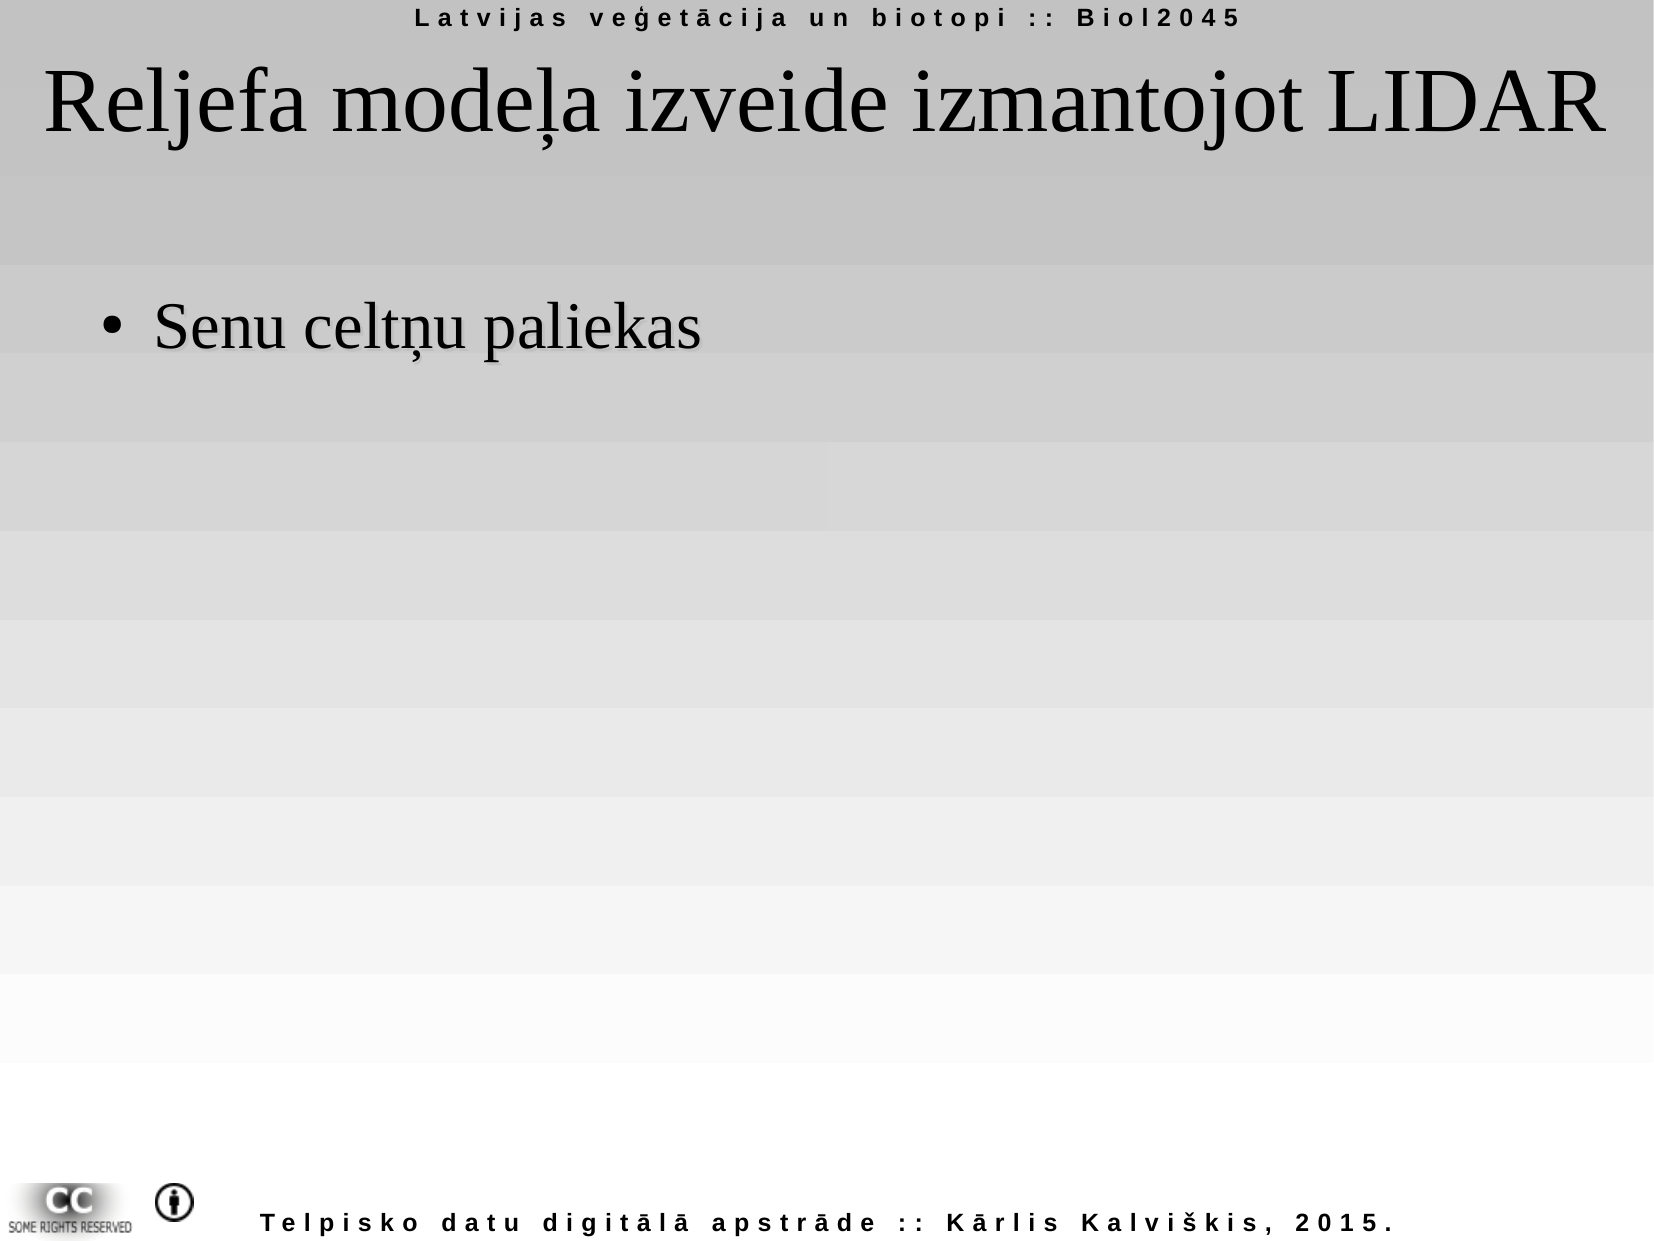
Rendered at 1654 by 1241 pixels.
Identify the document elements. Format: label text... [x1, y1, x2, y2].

picture [0, 0, 1654, 1241]
list Senu celtņu paliekas [82, 296, 1571, 1113]
title Reljefa modeļa izveide izmantojot LIDAR [29, 49, 1625, 296]
